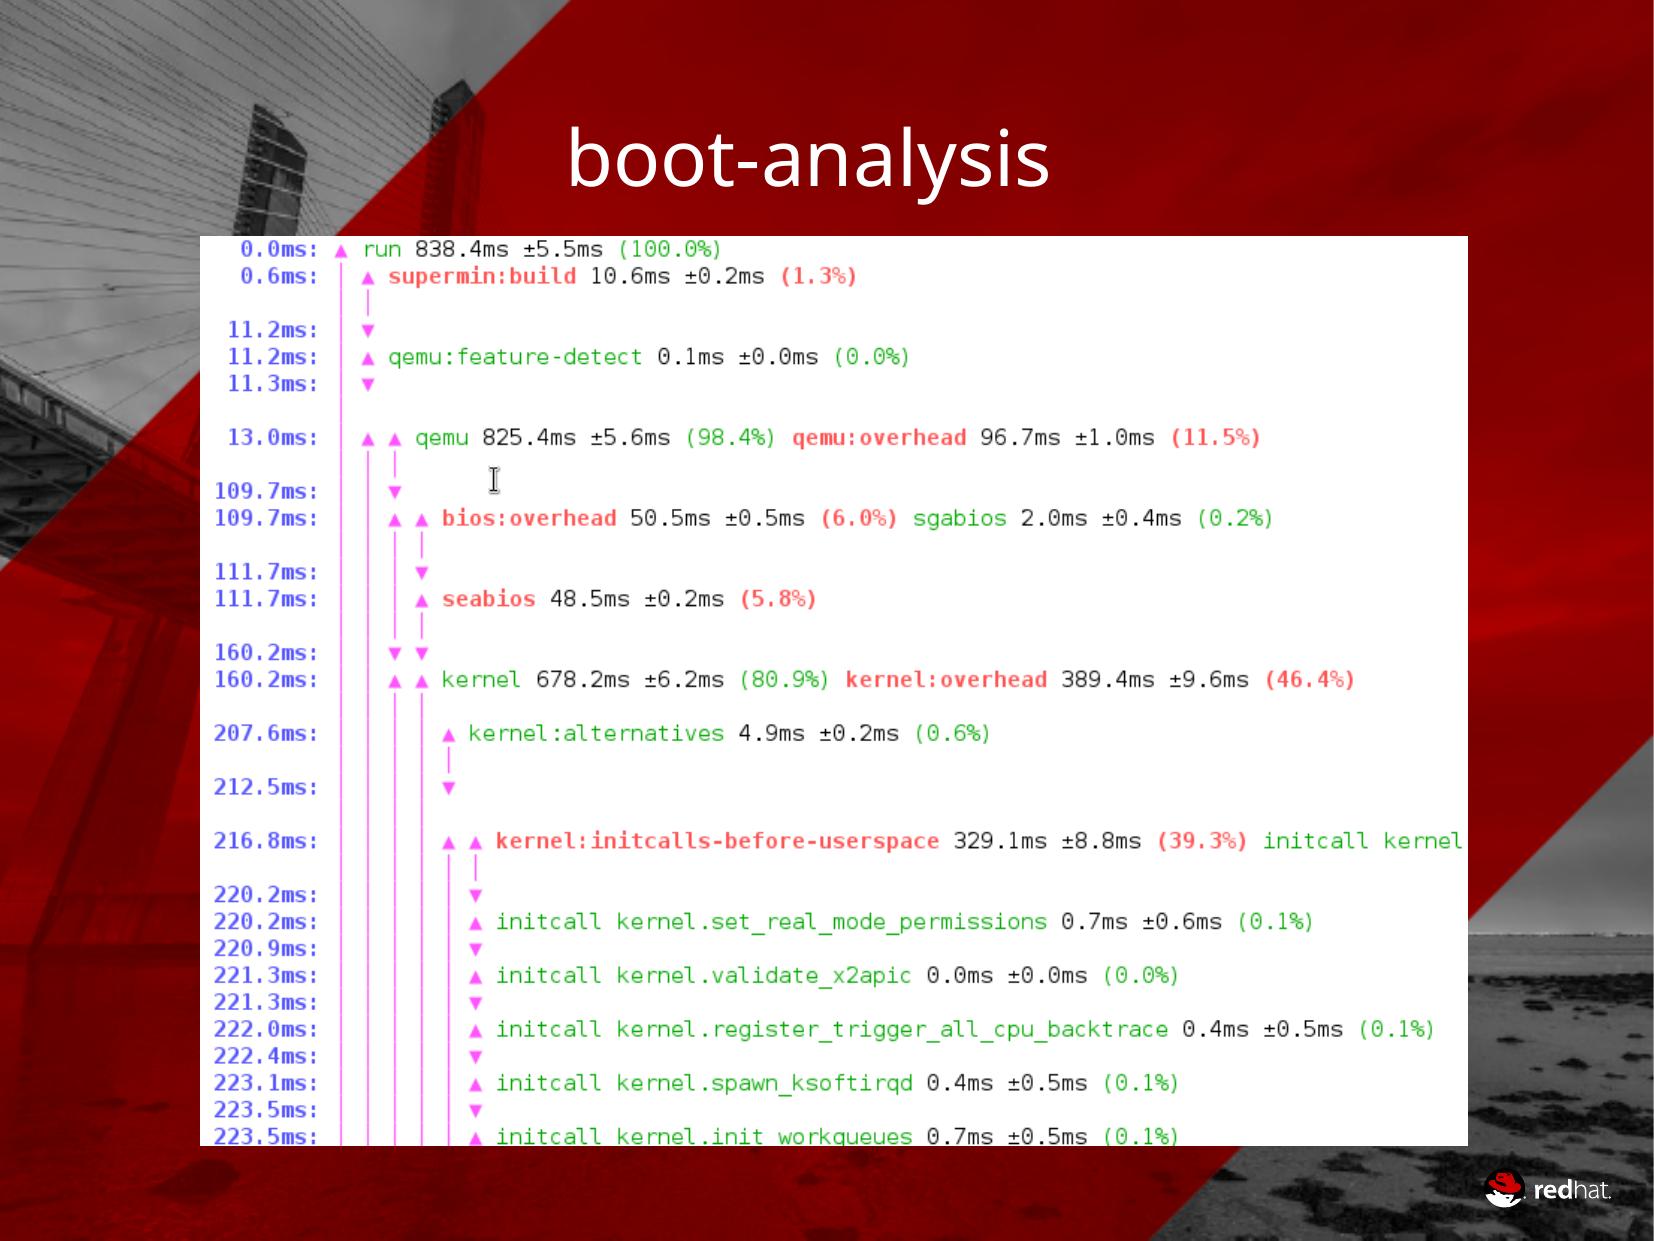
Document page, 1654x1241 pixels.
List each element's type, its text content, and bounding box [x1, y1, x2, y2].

title boot-analysis [106, 53, 1512, 260]
picture [0, 0, 1654, 1241]
